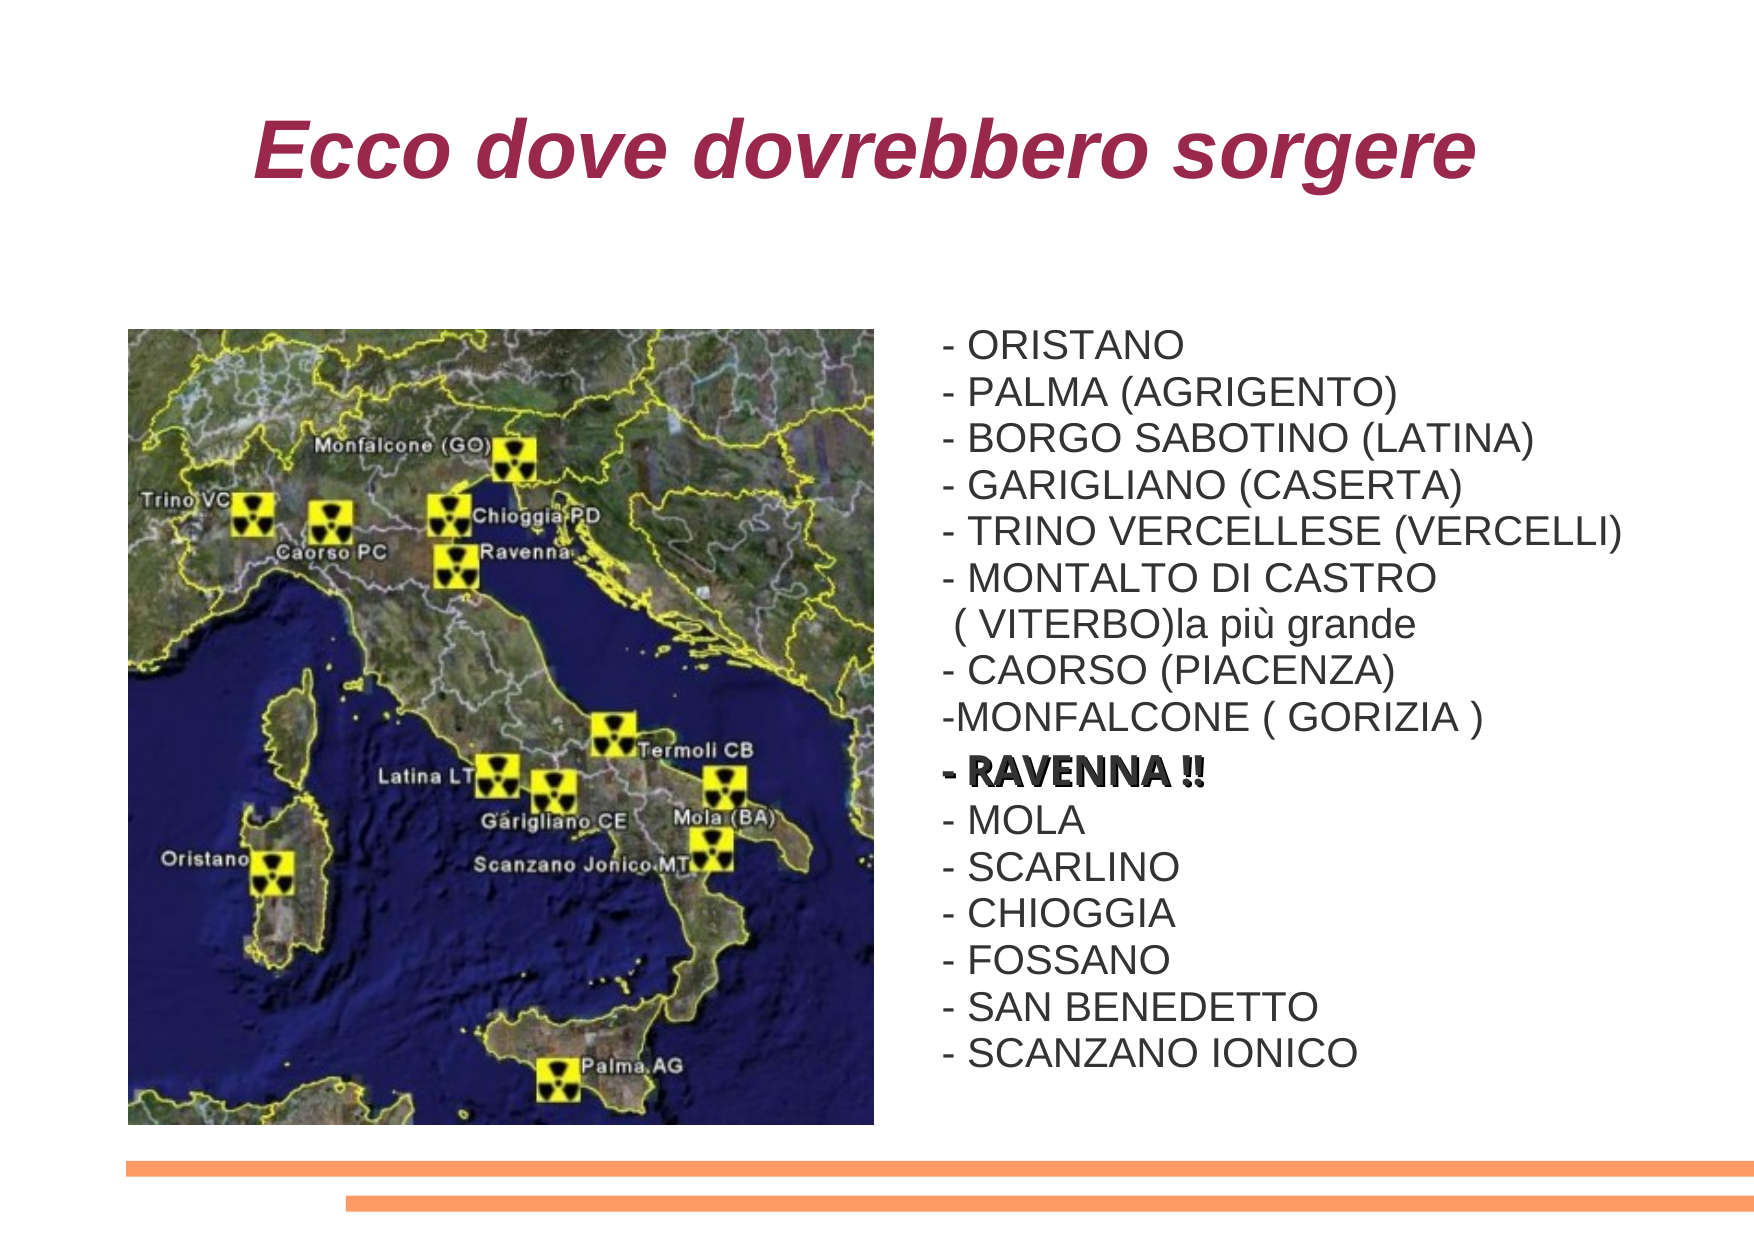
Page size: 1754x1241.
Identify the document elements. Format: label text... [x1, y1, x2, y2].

title Ecco dove dovrebbero sorgere [128, 46, 1627, 254]
picture [128, 329, 874, 1125]
list - ORISTANO - PALMA (AGRIGENTO) - BORGO SABOTINO (LATINA) - GARIGLIANO (CASERTA) - TRINO VERCELLESE (VERCELLI) - MONTALTO DI CASTRO ( VITERBO)la più grande - CAORSO (PIACENZA) -MONFALCONE ( GORIZIA ) - RAVENNA !! - MOLA - SCARLINO - CHIOGGIA - FOSSANO - SAN BENEDETTO - SCANZANO IONICO [910, 322, 1656, 1158]
